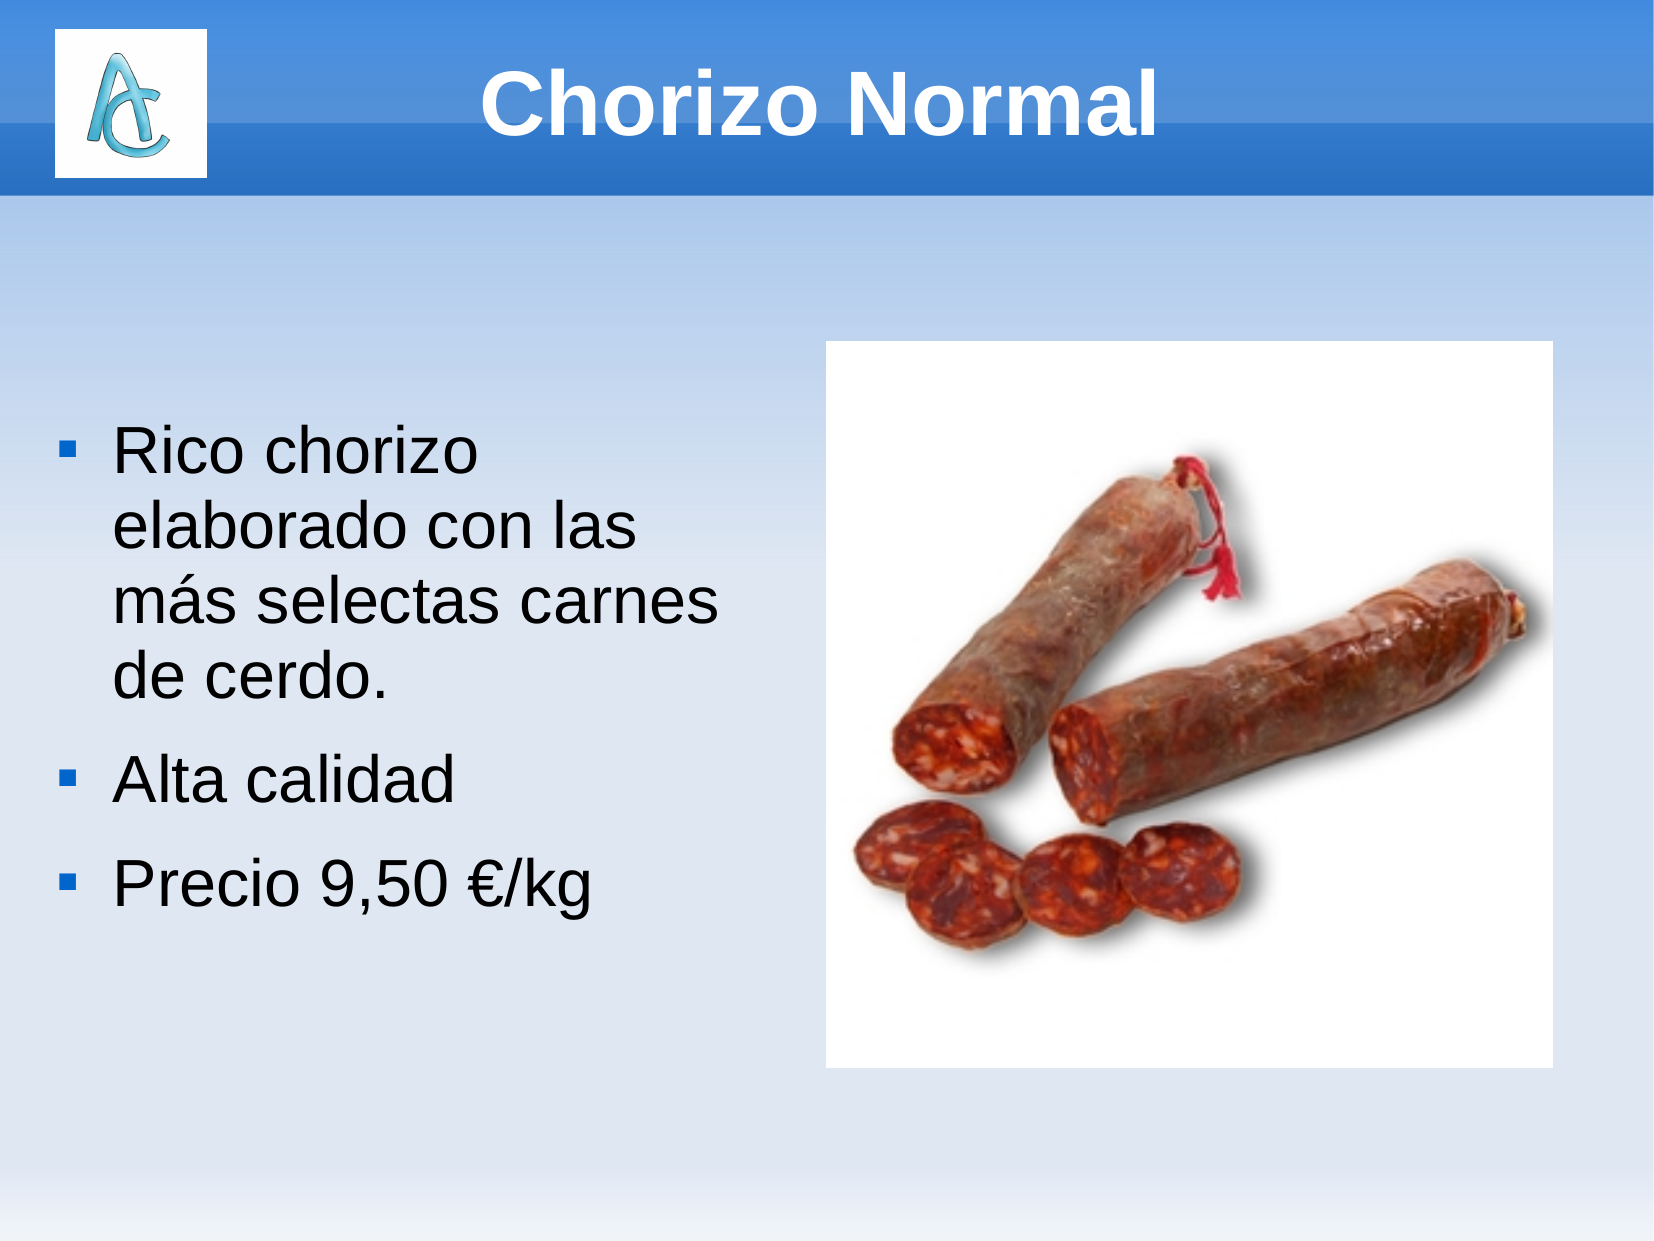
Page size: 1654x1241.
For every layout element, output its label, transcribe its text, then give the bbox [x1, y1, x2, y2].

title Chorizo Normal [76, 7, 1565, 200]
list Rico chorizo elaborado con las más selectas carnes de cerdo. Alta calidad Precio 9,50 €/kg [41, 413, 768, 975]
picture [0, 0, 1654, 1241]
